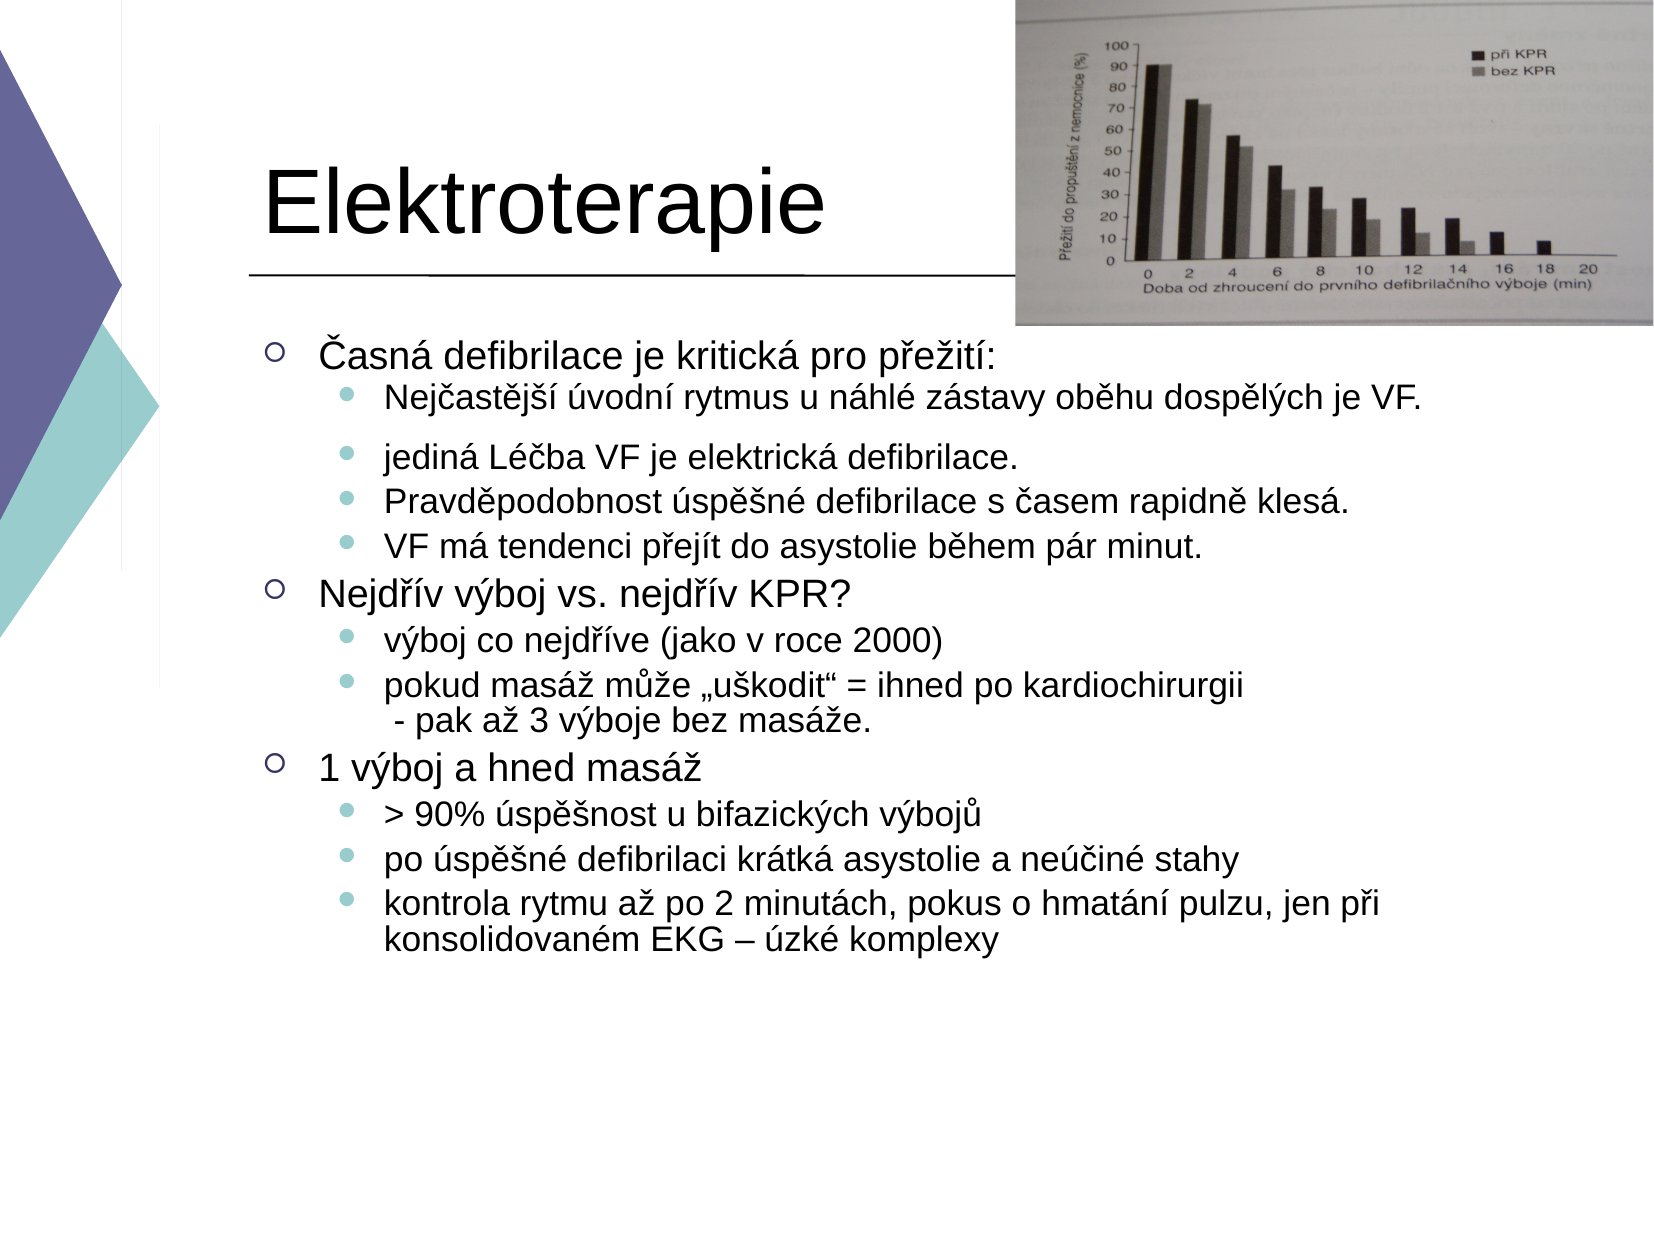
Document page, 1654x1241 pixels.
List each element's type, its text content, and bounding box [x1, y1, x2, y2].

title Elektroterapie [247, 54, 1015, 262]
list Časná defibrilace je kritická pro přežití: Nejčastější úvodní rytmus u náhlé zástavy oběhu dospělých je VF. jediná Léčba VF je elektrická defibrilace. Pravděpodobnost úspěšné defibrilace s časem rapidně klesá. VF má tendenci přejít do asystolie během pár minut. Nejdřív výboj vs. nejdřív KPR? výboj co nejdříve (jako v roce 2000) pokud masáž může „uškodit“ = ihned po kardiochirurgii - pak až 3 výboje bez masáže. 1 výboj a hned masáž > 90% úspěšnost u bifazických výbojů po úspěšné defibrilaci krátká asystolie a neúčiné stahy kontrola rytmu až po 2 minutách, pokus o hmatání pulzu, jen při konsolidovaném EKG – úzké komplexy [247, 330, 1571, 1241]
picture [1015, 0, 1654, 326]
